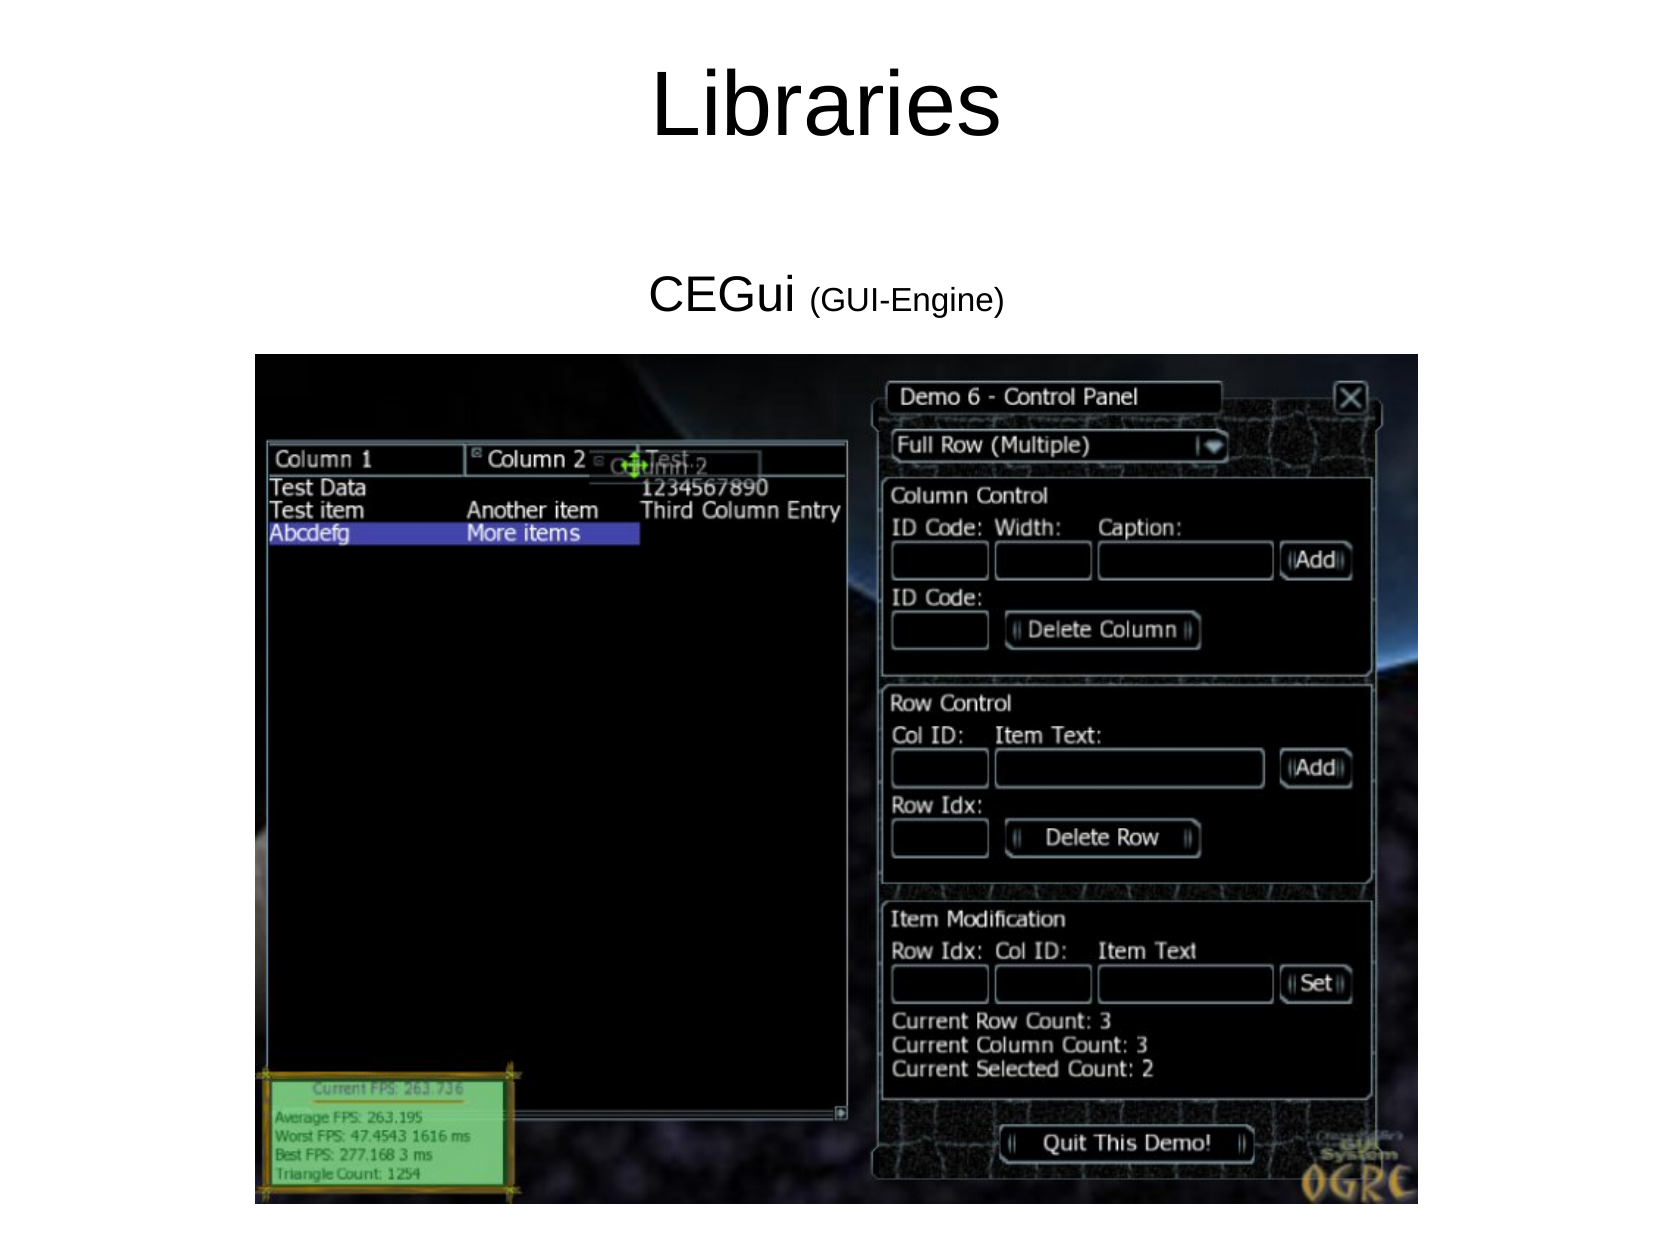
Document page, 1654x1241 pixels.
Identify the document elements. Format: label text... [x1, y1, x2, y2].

picture [255, 354, 1418, 1204]
text_box CEGui (GUI-Engine) [82, 265, 1571, 325]
title Libraries [82, 0, 1571, 208]
